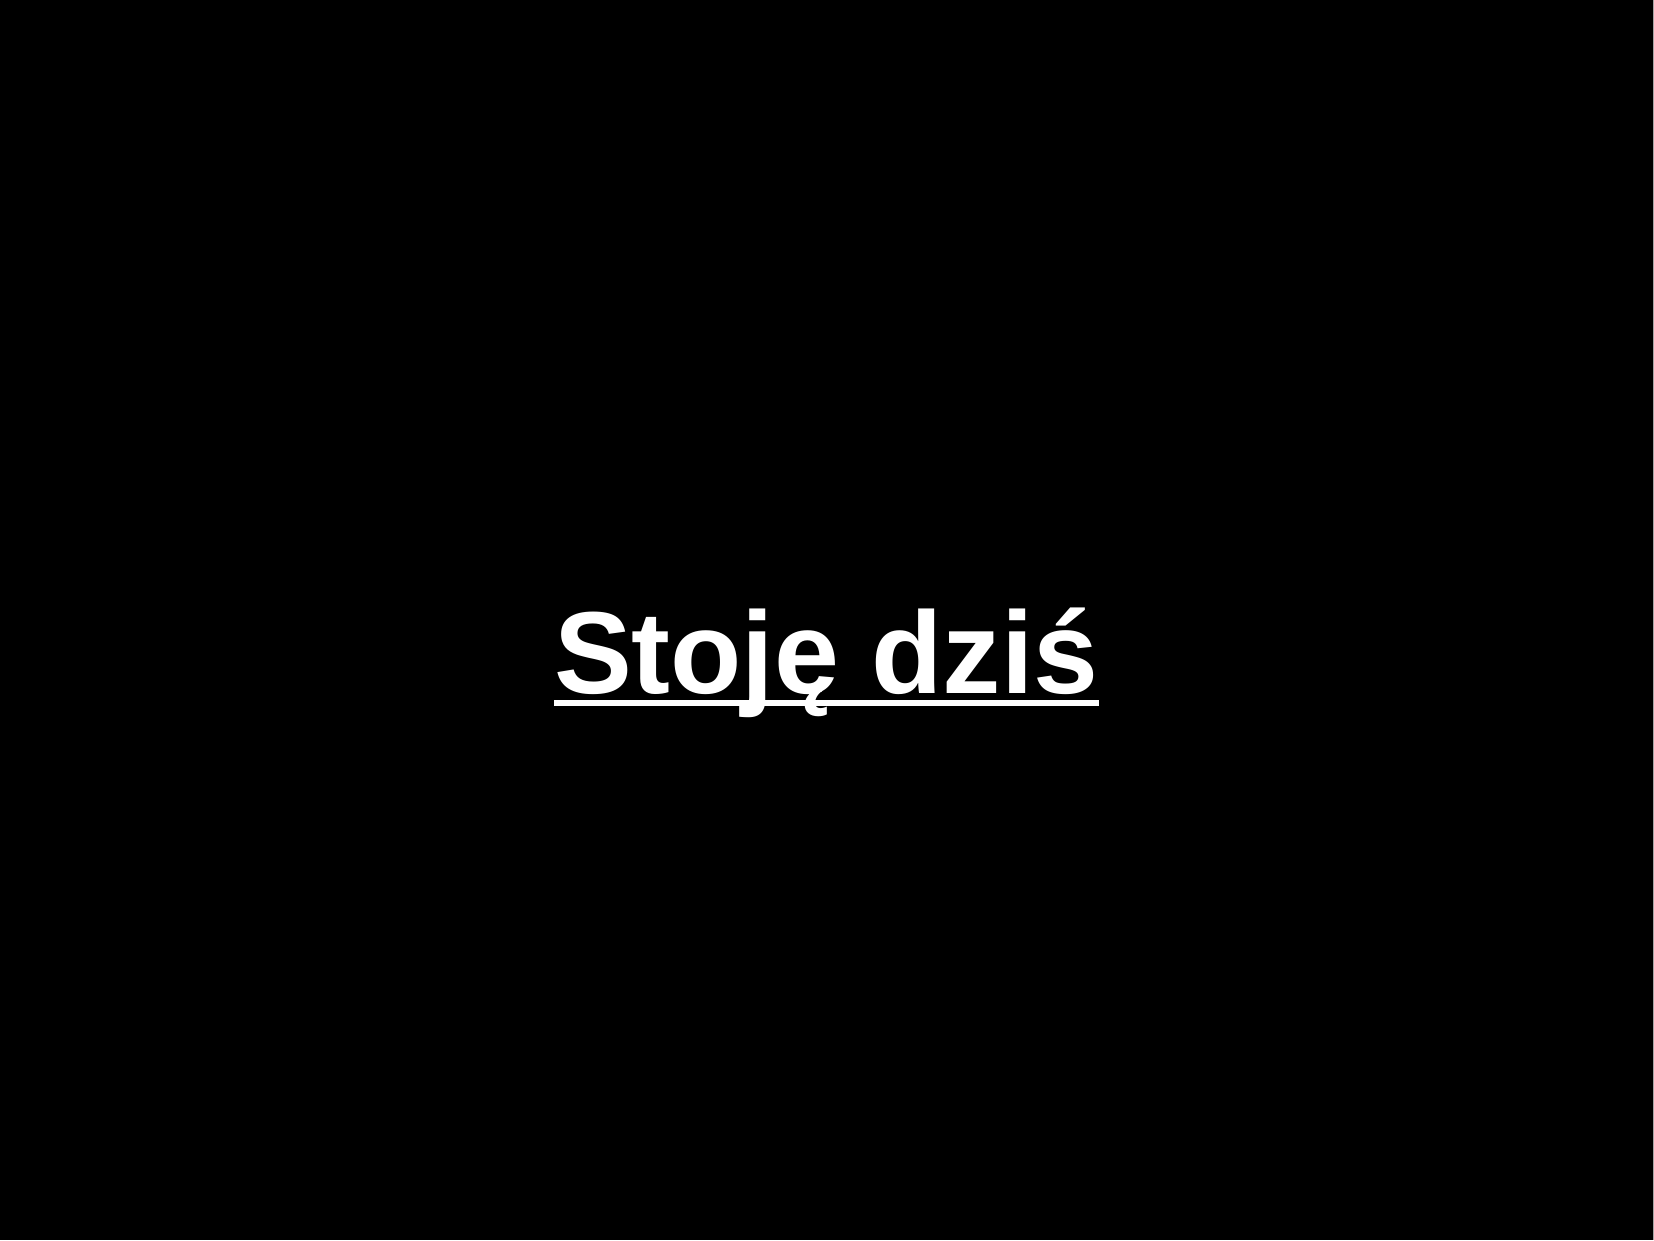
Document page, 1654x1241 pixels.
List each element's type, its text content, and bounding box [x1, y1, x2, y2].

subtitle Stoję dziś [0, 0, 1654, 1241]
